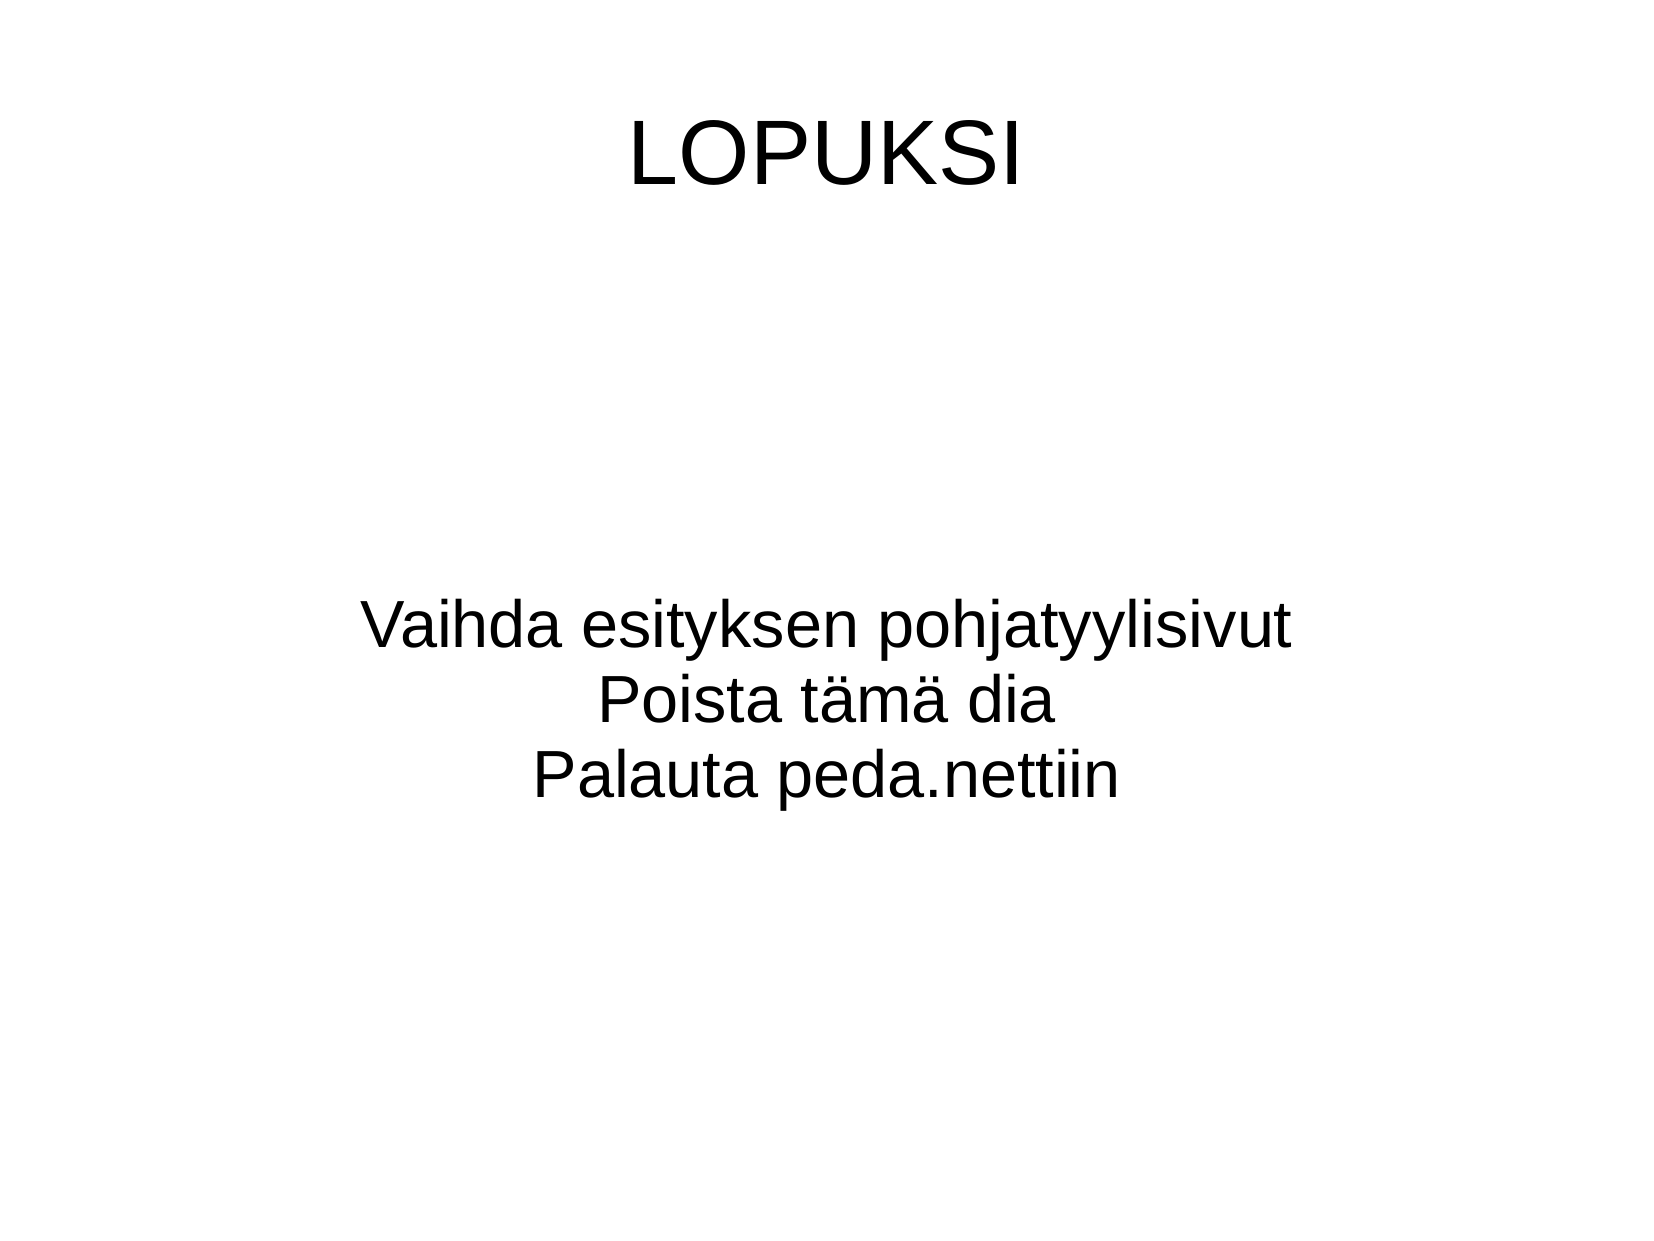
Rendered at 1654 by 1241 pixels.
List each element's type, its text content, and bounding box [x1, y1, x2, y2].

subtitle Vaihda esityksen pohjatyylisivut Poista tämä dia Palauta peda.nettiin [82, 297, 1571, 1102]
title LOPUKSI [82, 56, 1571, 250]
